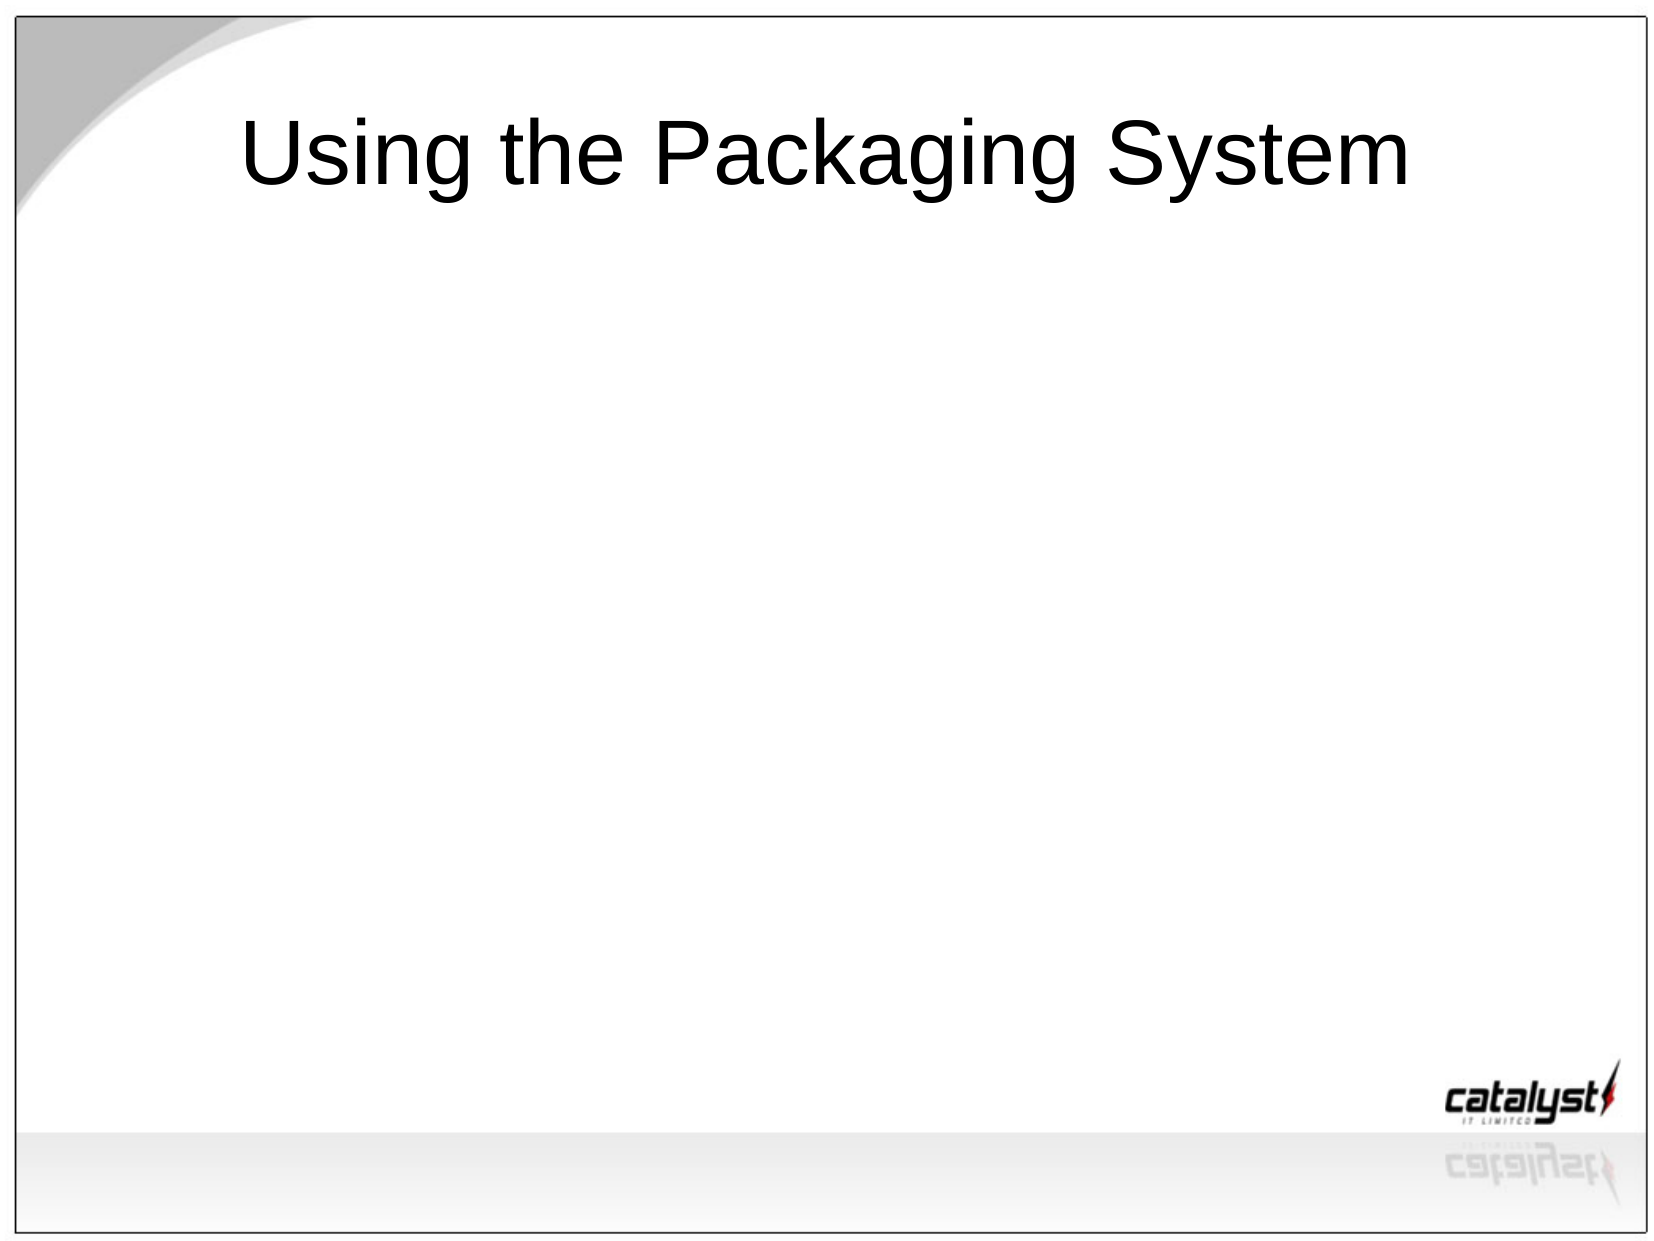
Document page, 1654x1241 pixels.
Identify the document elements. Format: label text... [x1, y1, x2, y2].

title Using the Packaging System [82, 49, 1571, 257]
picture [4, 5, 1654, 1241]
